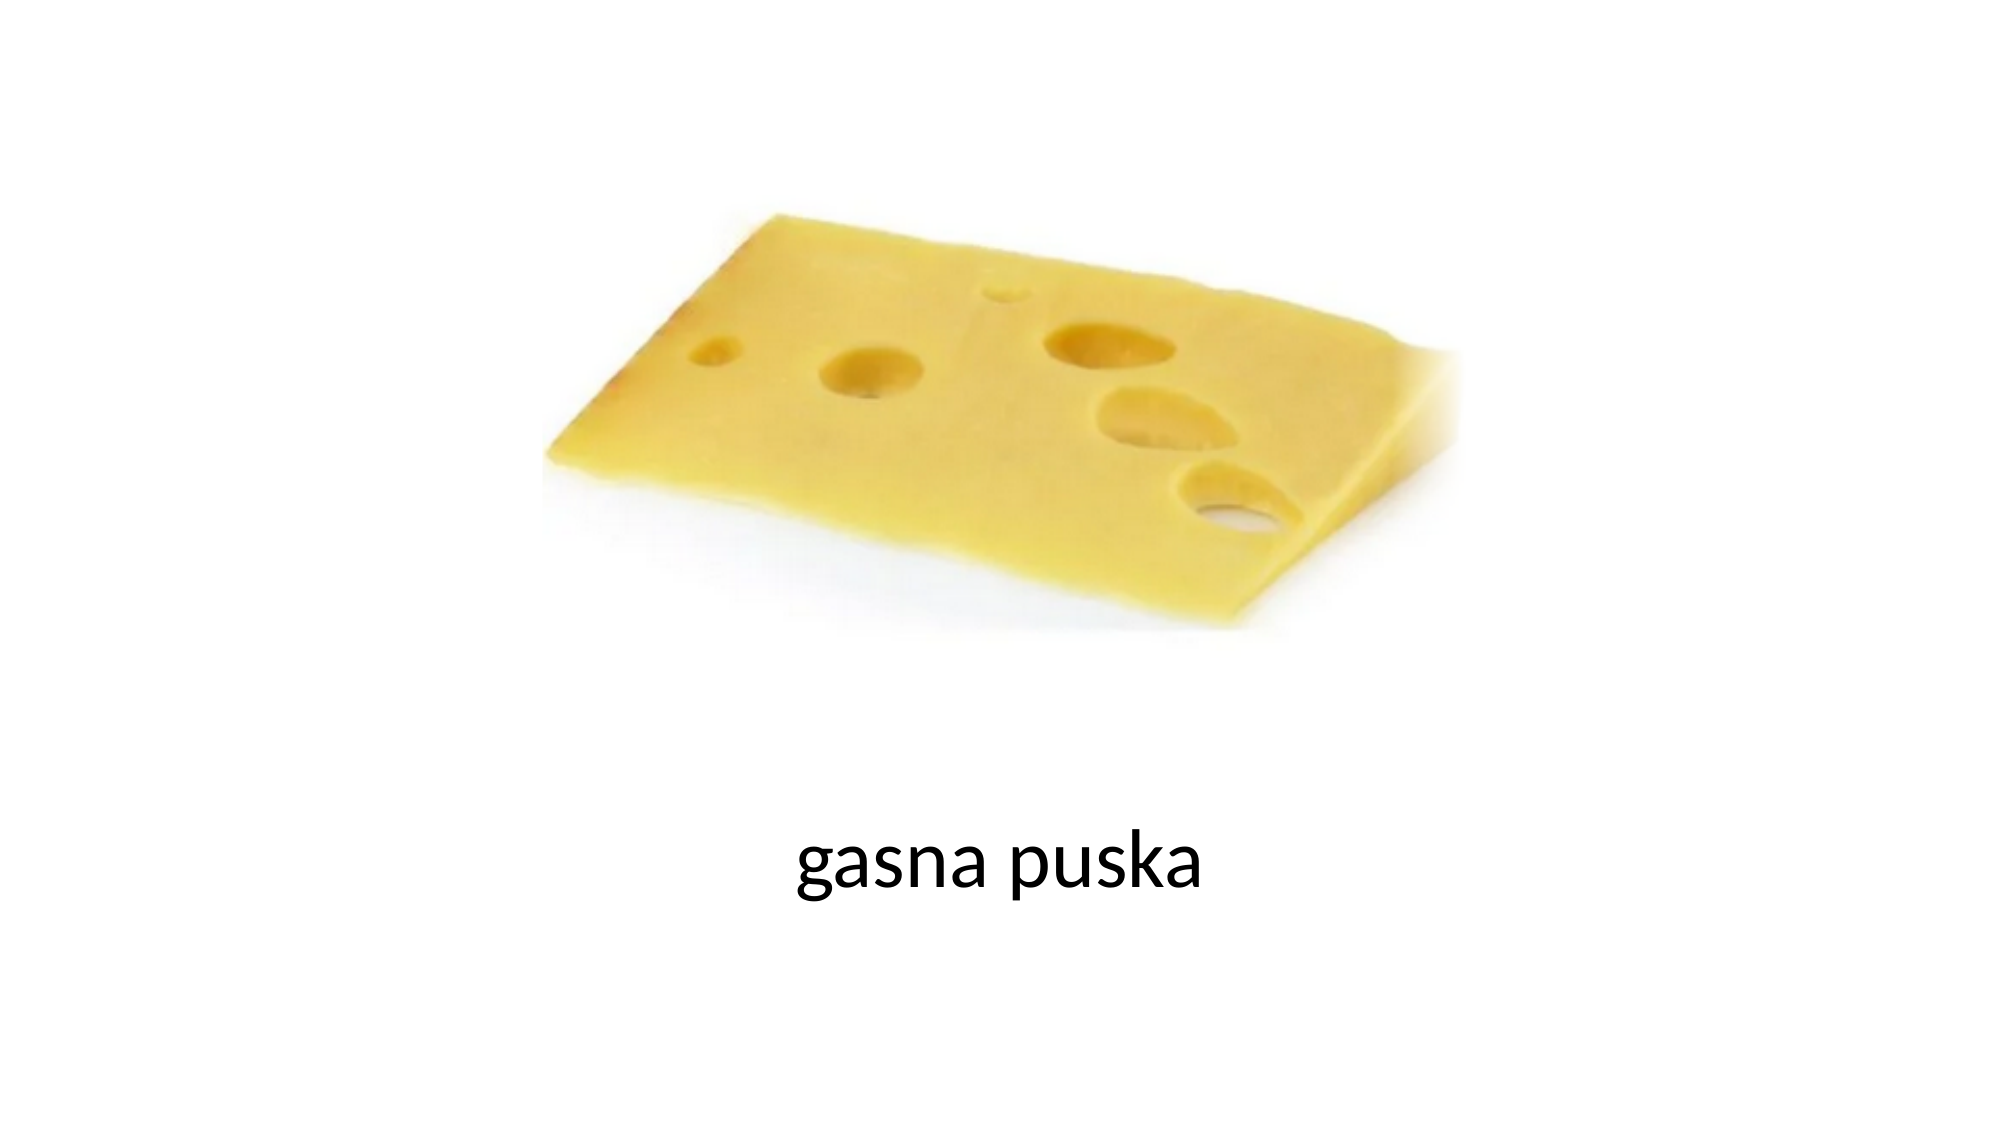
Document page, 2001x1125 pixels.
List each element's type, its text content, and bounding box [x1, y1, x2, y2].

picture [487, 93, 1513, 707]
text_box gasna puska [691, 796, 1309, 912]
